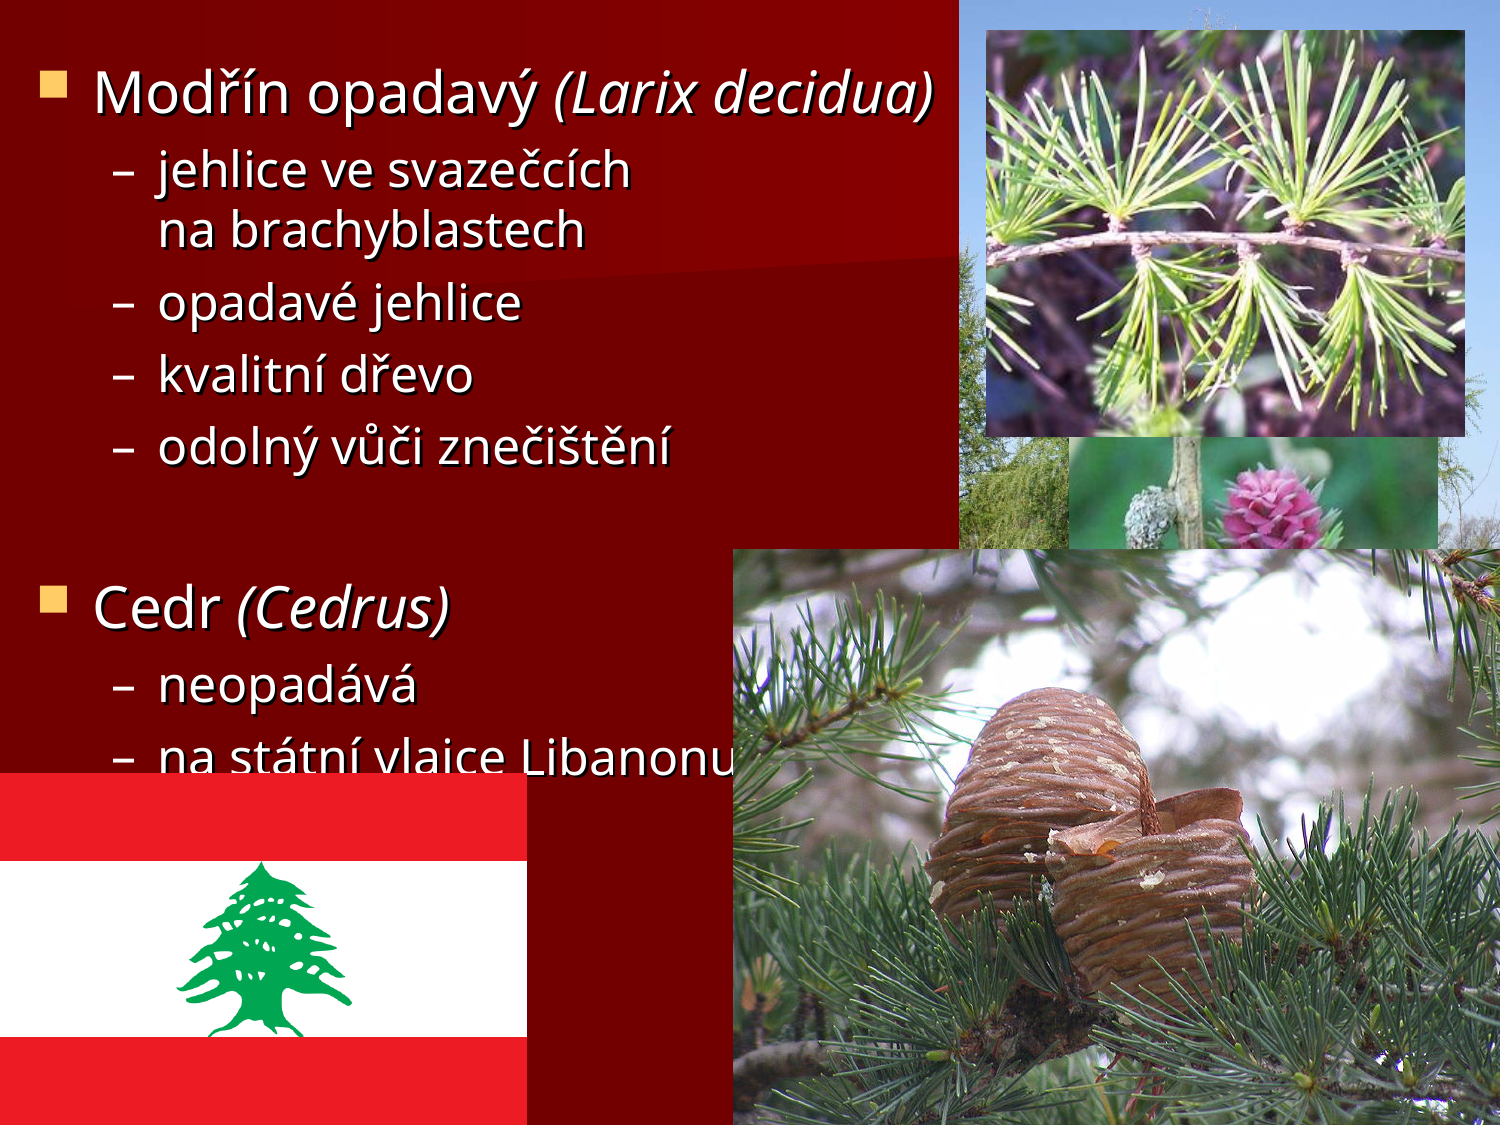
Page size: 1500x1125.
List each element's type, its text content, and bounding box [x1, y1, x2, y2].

list Modřín opadavý (Larix decidua) jehlice ve svazečcích na brachyblastech opadavé jehlice kvalitní dřevo odolný vůči znečištění Cedr (Cedrus) neopadává na státní vlajce Libanonu [21, 47, 1069, 858]
picture [0, 773, 527, 1125]
picture [733, 0, 1500, 1125]
